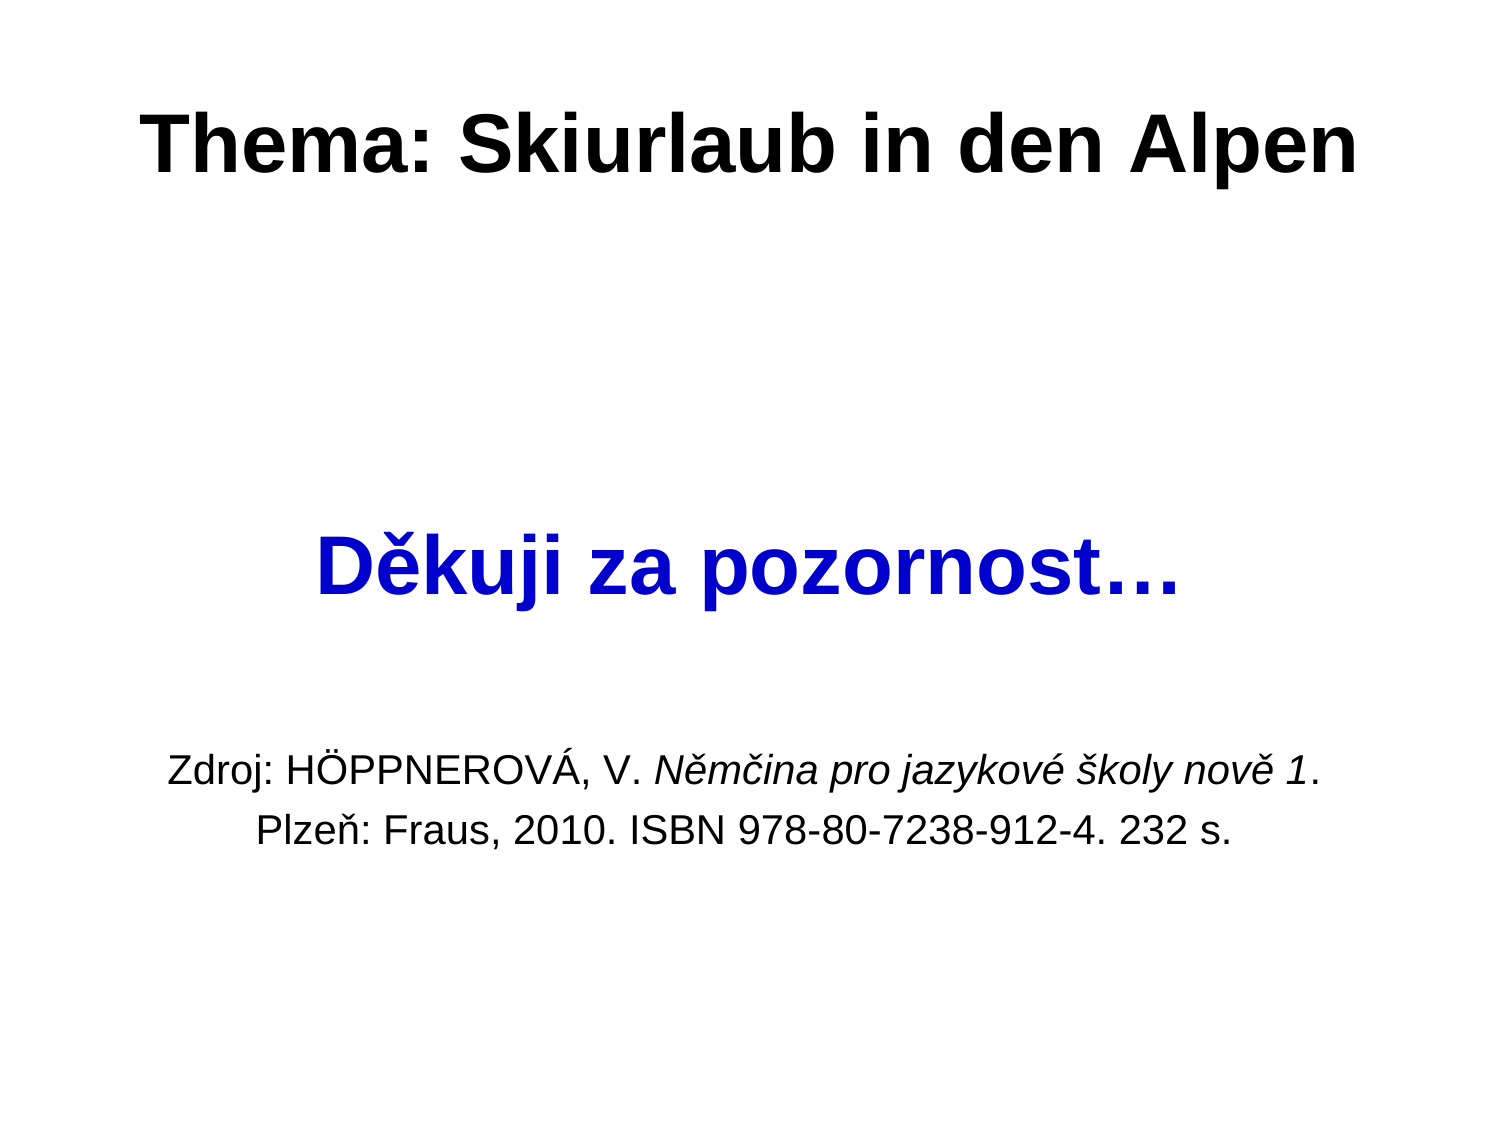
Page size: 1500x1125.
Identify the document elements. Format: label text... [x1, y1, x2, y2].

list Děkuji za pozornost… Zdroj: HÖPPNEROVÁ, V. Němčina pro jazykové školy nově 1. Plzeň: Fraus, 2010. ISBN 978-80-7238-912-4. 232 s. [75, 262, 1426, 1006]
title Thema: Skiurlaub in den Alpen [75, 45, 1426, 233]
